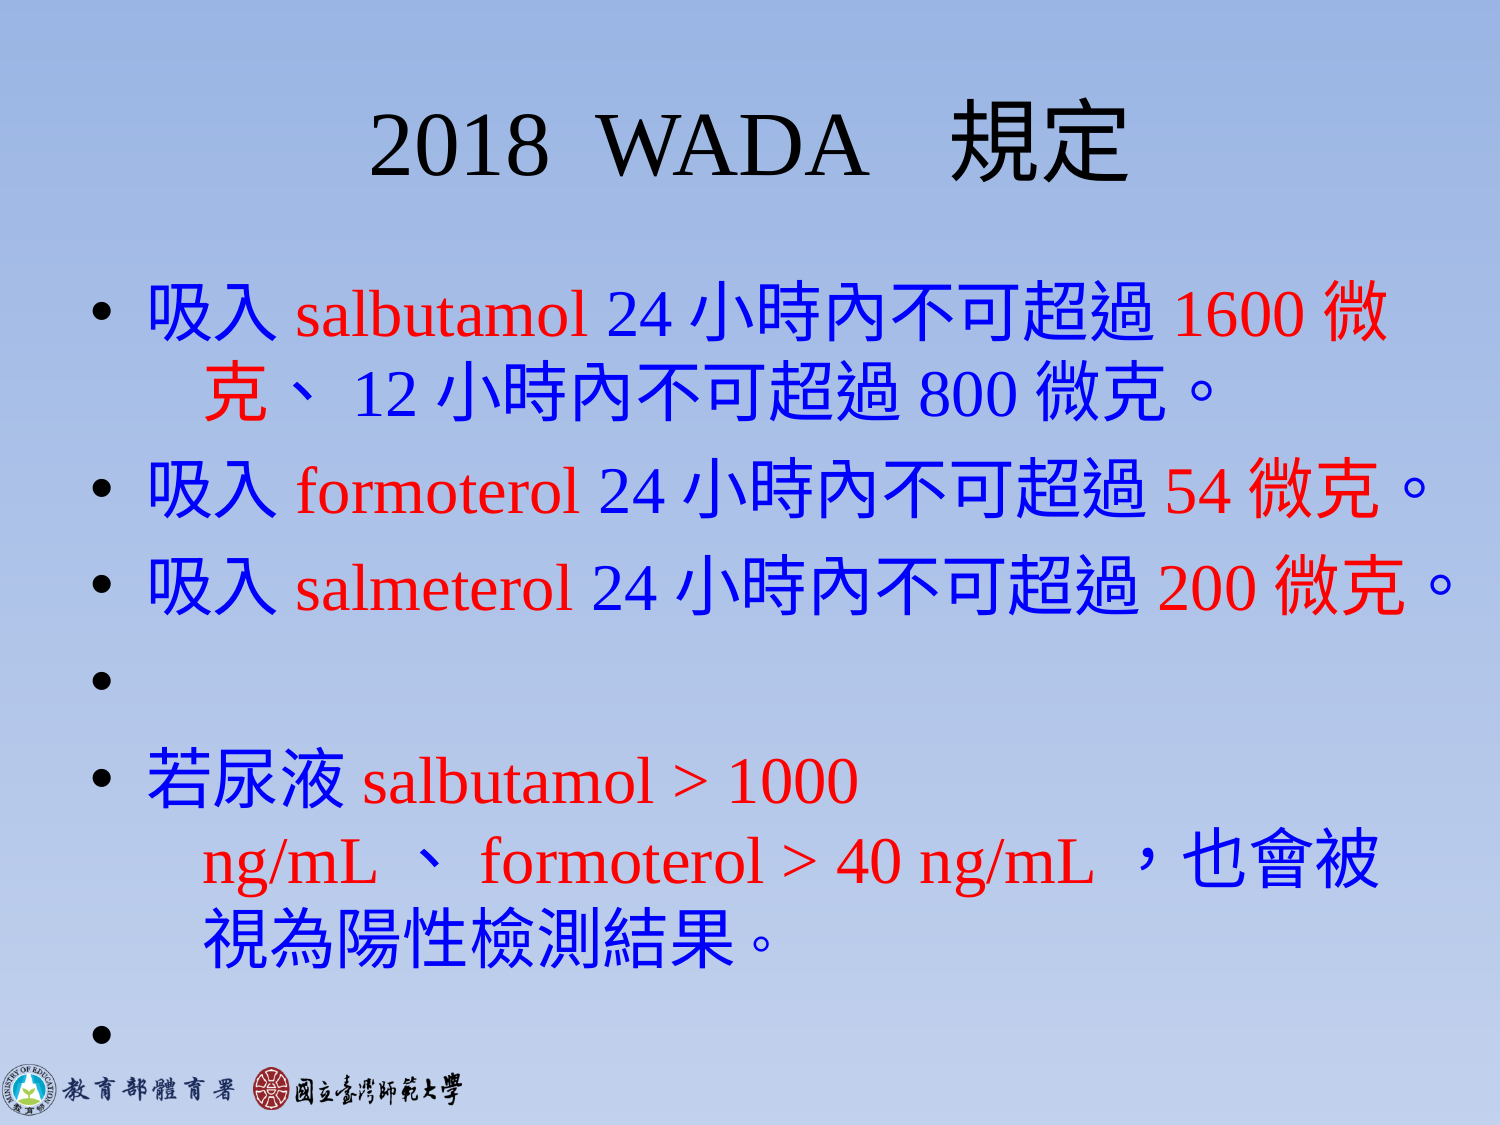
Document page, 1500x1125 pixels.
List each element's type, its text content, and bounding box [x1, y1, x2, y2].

list 吸入salbutamol 24小時內不可超過1600微克、12小時內不可超過800微克。 吸入formoterol 24小時內不可超過54微克。 吸入salmeterol 24小時內不可超過200微克。 若尿液salbutamol > 1000 ng/mL、formoterol > 40 ng/mL，也會被視為陽性檢測結果。 [75, 262, 1426, 1005]
title 2018 WADA 規定 [75, 45, 1426, 233]
